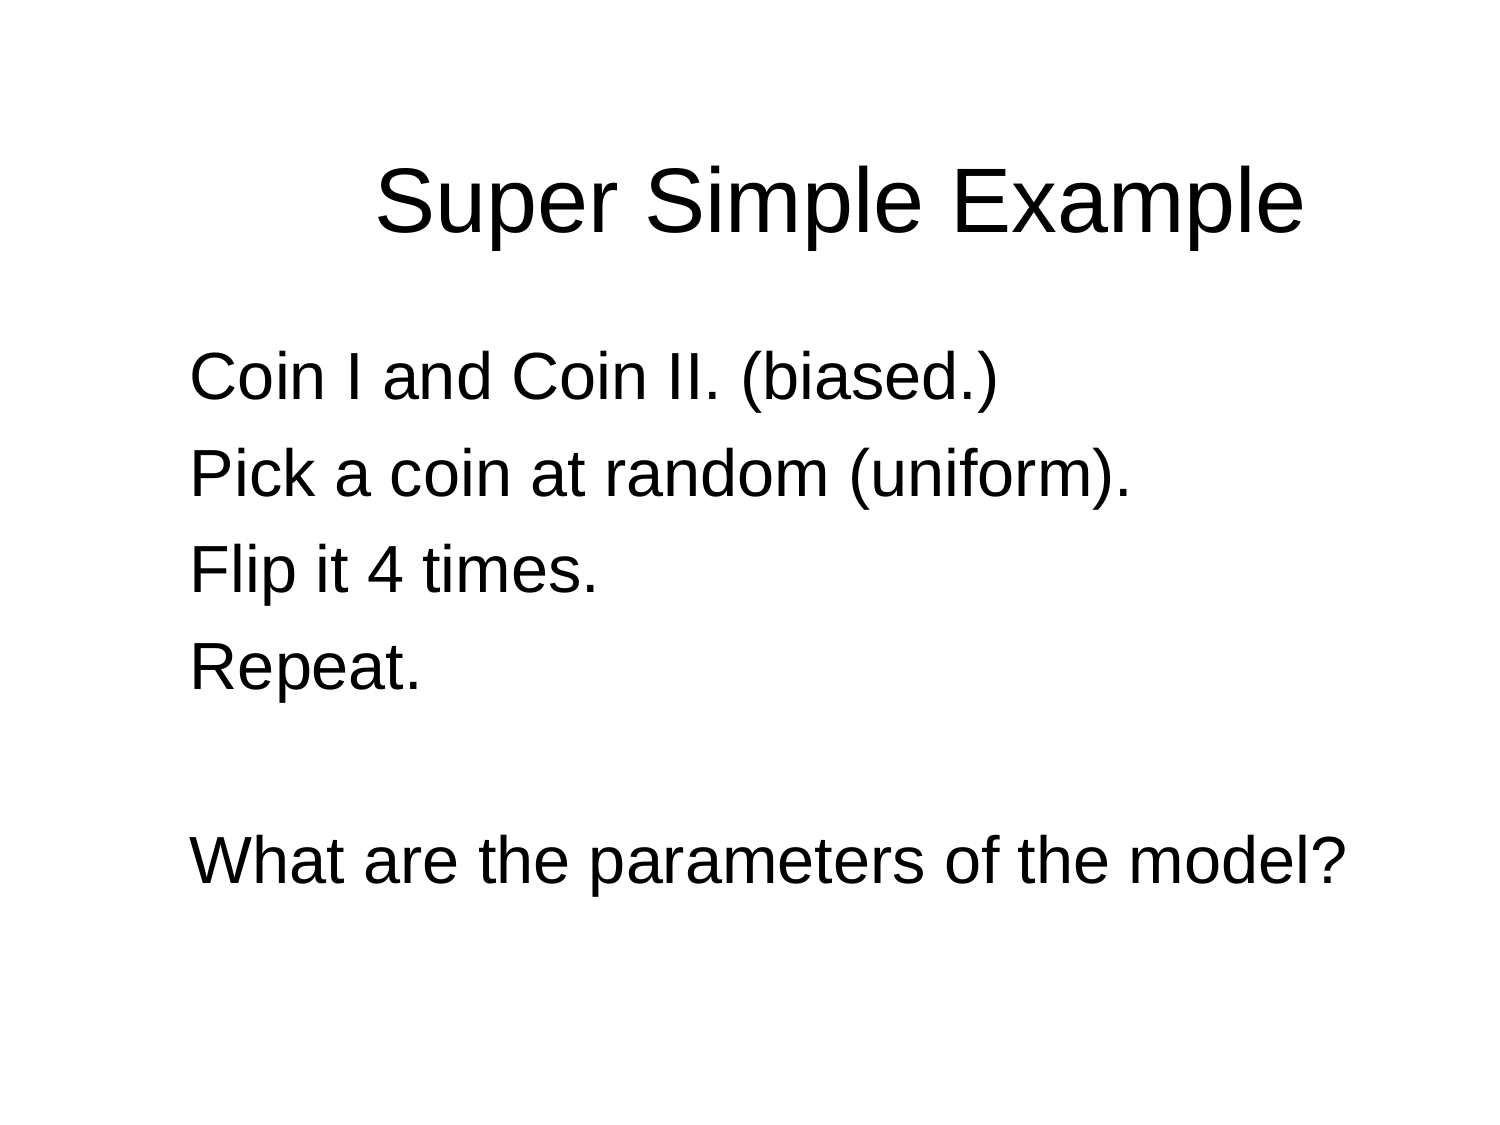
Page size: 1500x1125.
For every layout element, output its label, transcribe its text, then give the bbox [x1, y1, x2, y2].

list Coin I and Coin II. (biased.) Pick a coin at random (uniform). Flip it 4 times. Repeat. What are the parameters of the model? [174, 324, 1463, 1001]
title Super Simple Example [187, 133, 1463, 259]
